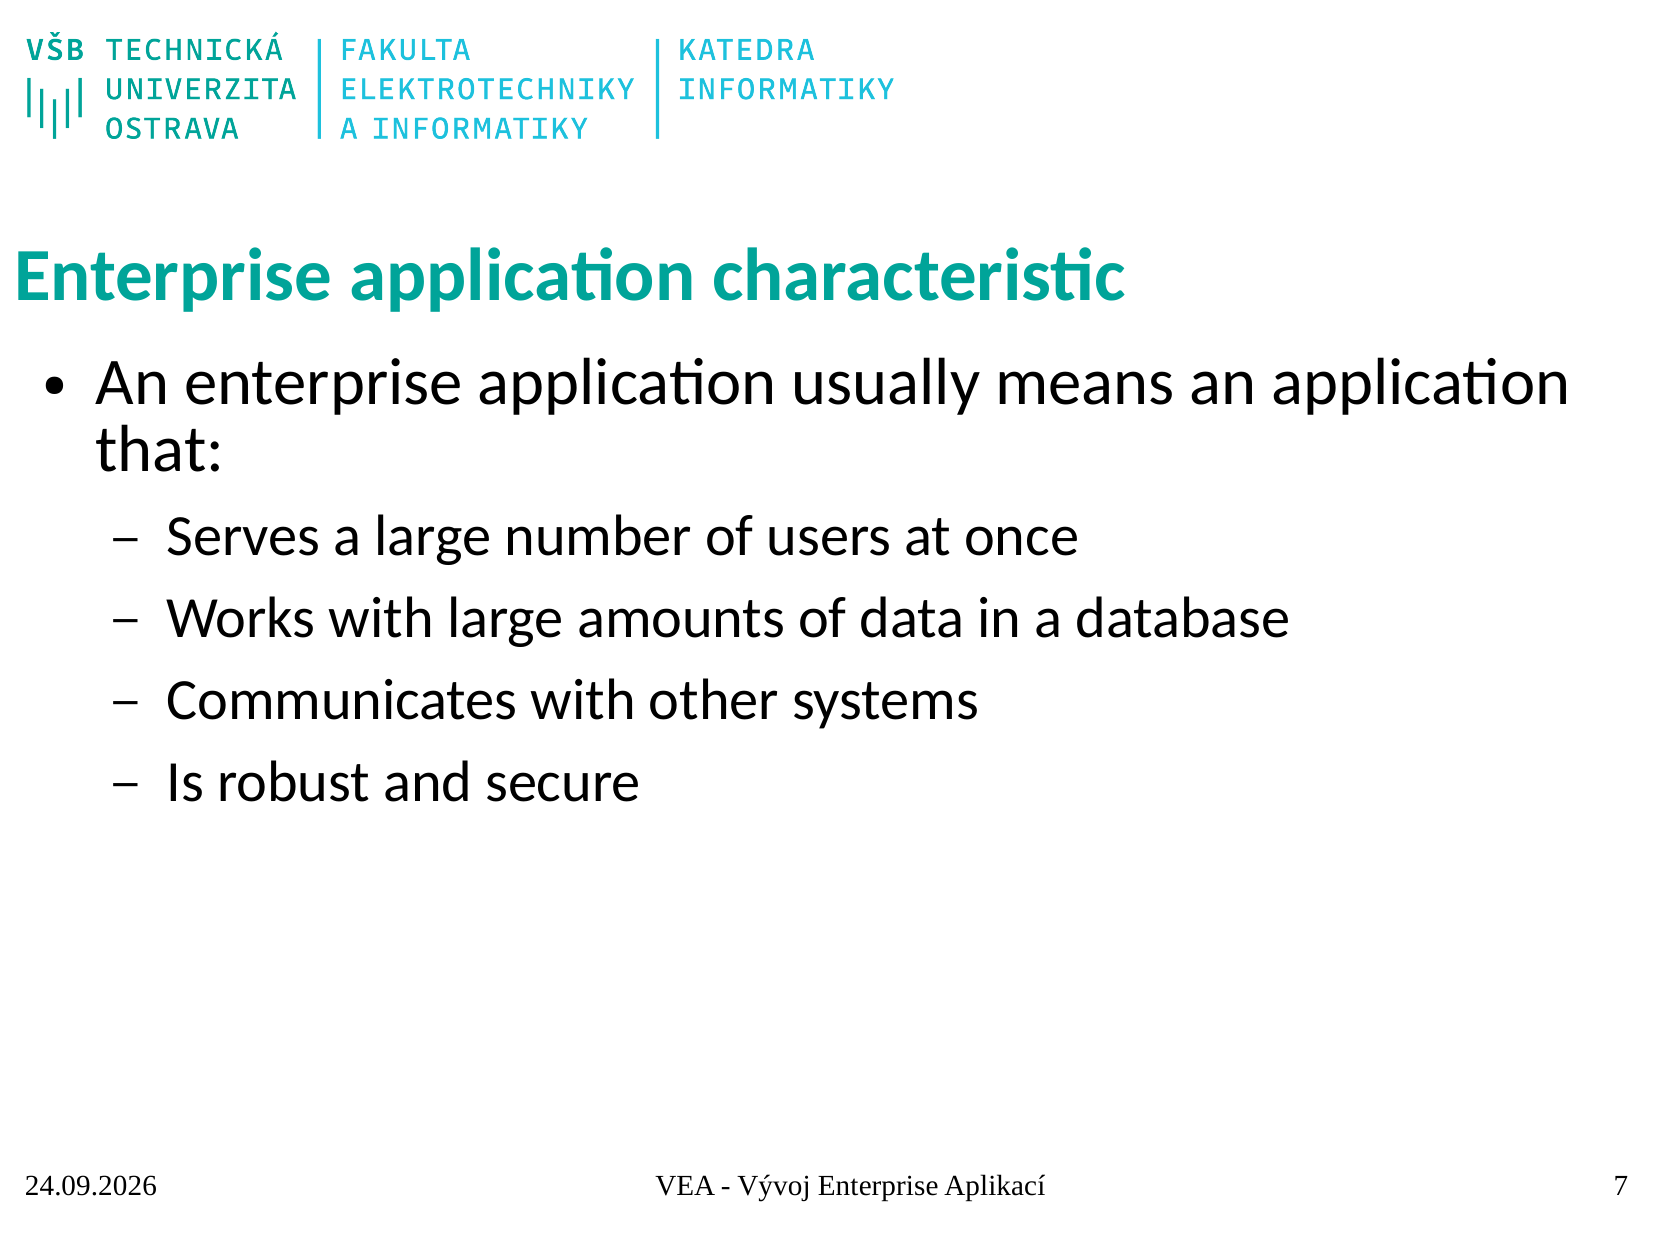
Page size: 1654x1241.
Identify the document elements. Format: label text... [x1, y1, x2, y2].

picture [26, 31, 894, 139]
list An enterprise application usually means an application that: Serves a large number of users at once Works with large amounts of data in a database Communicates with other systems Is robust and secure [24, 354, 1629, 1146]
title Enterprise application characteristic [14, 165, 1619, 319]
